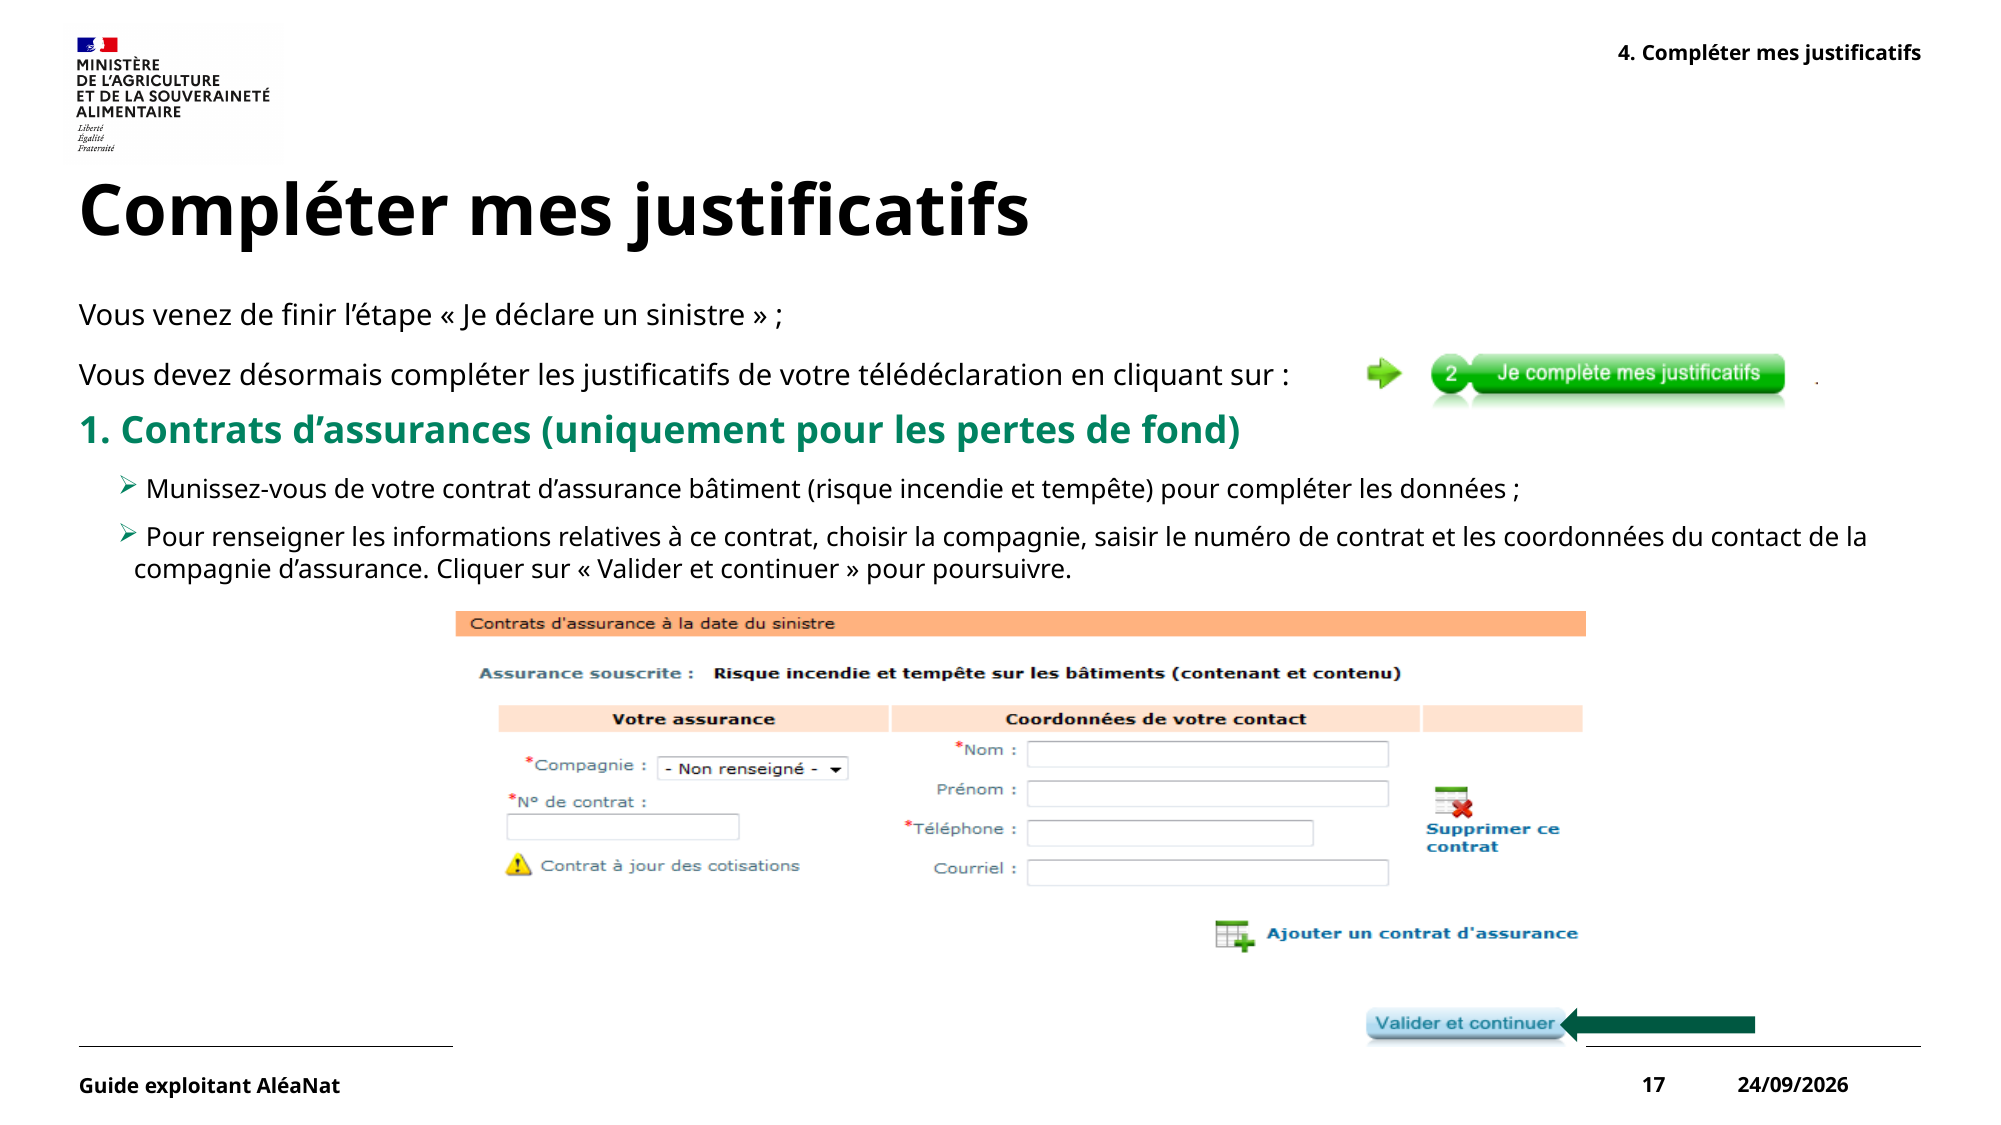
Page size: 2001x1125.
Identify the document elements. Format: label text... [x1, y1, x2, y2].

list Vous venez de finir l’étape « Je déclare un sinistre » ; Vous devez désormais compléter les justificatifs de votre télédéclaration en cliquant sur : Munissez-vous de votre contrat d’assurance bâtiment (risque incendie et tempête) pour compléter les données ; Pour renseigner les informations relatives à ce contrat, choisir la compagnie, saisir le numéro de contrat et les coordonnées du contact de la compagnie d’assurance. Cliquer sur « Valider et continuer » pour poursuivre. [78, 296, 1922, 405]
picture [453, 611, 1586, 1047]
footer Guide exploitant AléaNat [78, 1046, 1371, 1125]
picture [63, 23, 284, 165]
title Compléter mes justificatifs [78, 165, 1922, 260]
list 1. Contrats d’assurances (uniquement pour les pertes de fond) [78, 405, 1922, 479]
picture [1347, 324, 1818, 416]
list Compléter mes justificatifs [724, 39, 1922, 119]
list Vous venez de finir l’étape « Je déclare un sinistre » ; Vous devez désormais compléter les justificatifs de votre télédéclaration en cliquant sur : Munissez-vous de votre contrat d’assurance bâtiment (risque incendie et tempête) pour compléter les données ; Pour renseigner les informations relatives à ce contrat, choisir la compagnie, saisir le numéro de contrat et les coordonnées du contact de la compagnie d’assurance. Cliquer sur « Valider et continuer » pour poursuivre. [78, 479, 1922, 1034]
